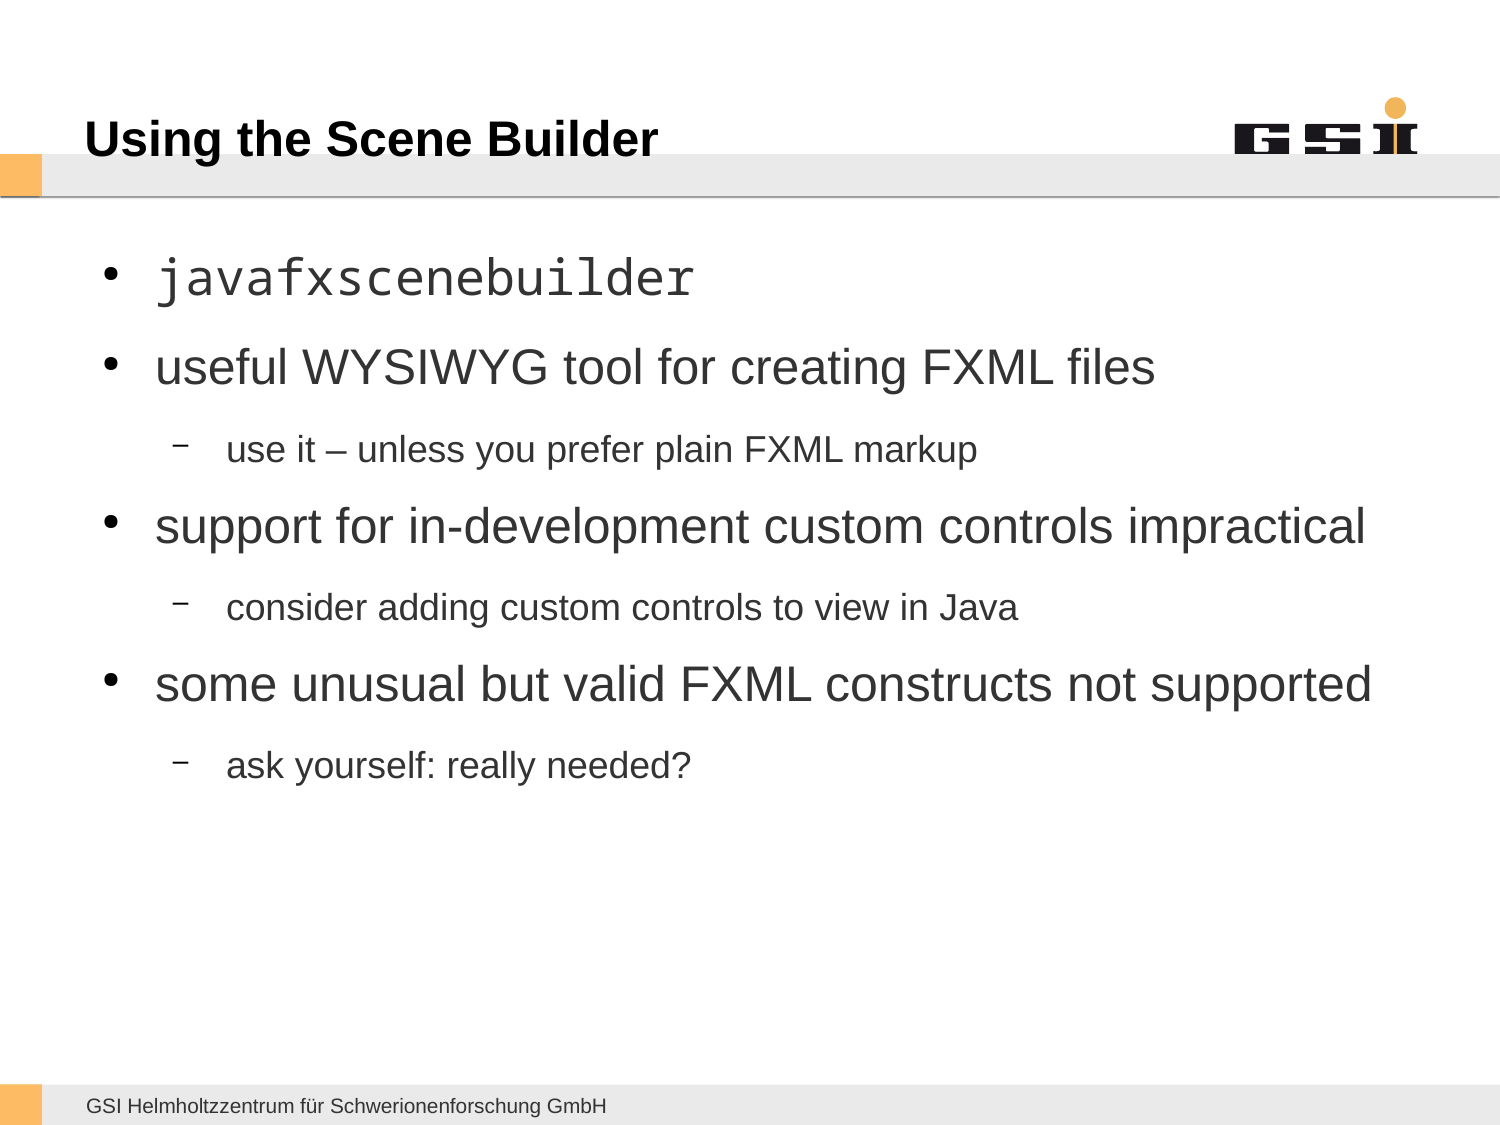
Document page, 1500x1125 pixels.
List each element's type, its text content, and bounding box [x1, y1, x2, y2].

list javafxscenebuilder useful WYSIWYG tool for creating FXML files use it – unless you prefer plain FXML markup support for in-development custom controls impractical consider adding custom controls to view in Java some unusual but valid FXML constructs not supported ask yourself: really needed? [69, 237, 1417, 1043]
title Using the Scene Builder [69, 44, 986, 174]
picture [1233, 95, 1419, 154]
